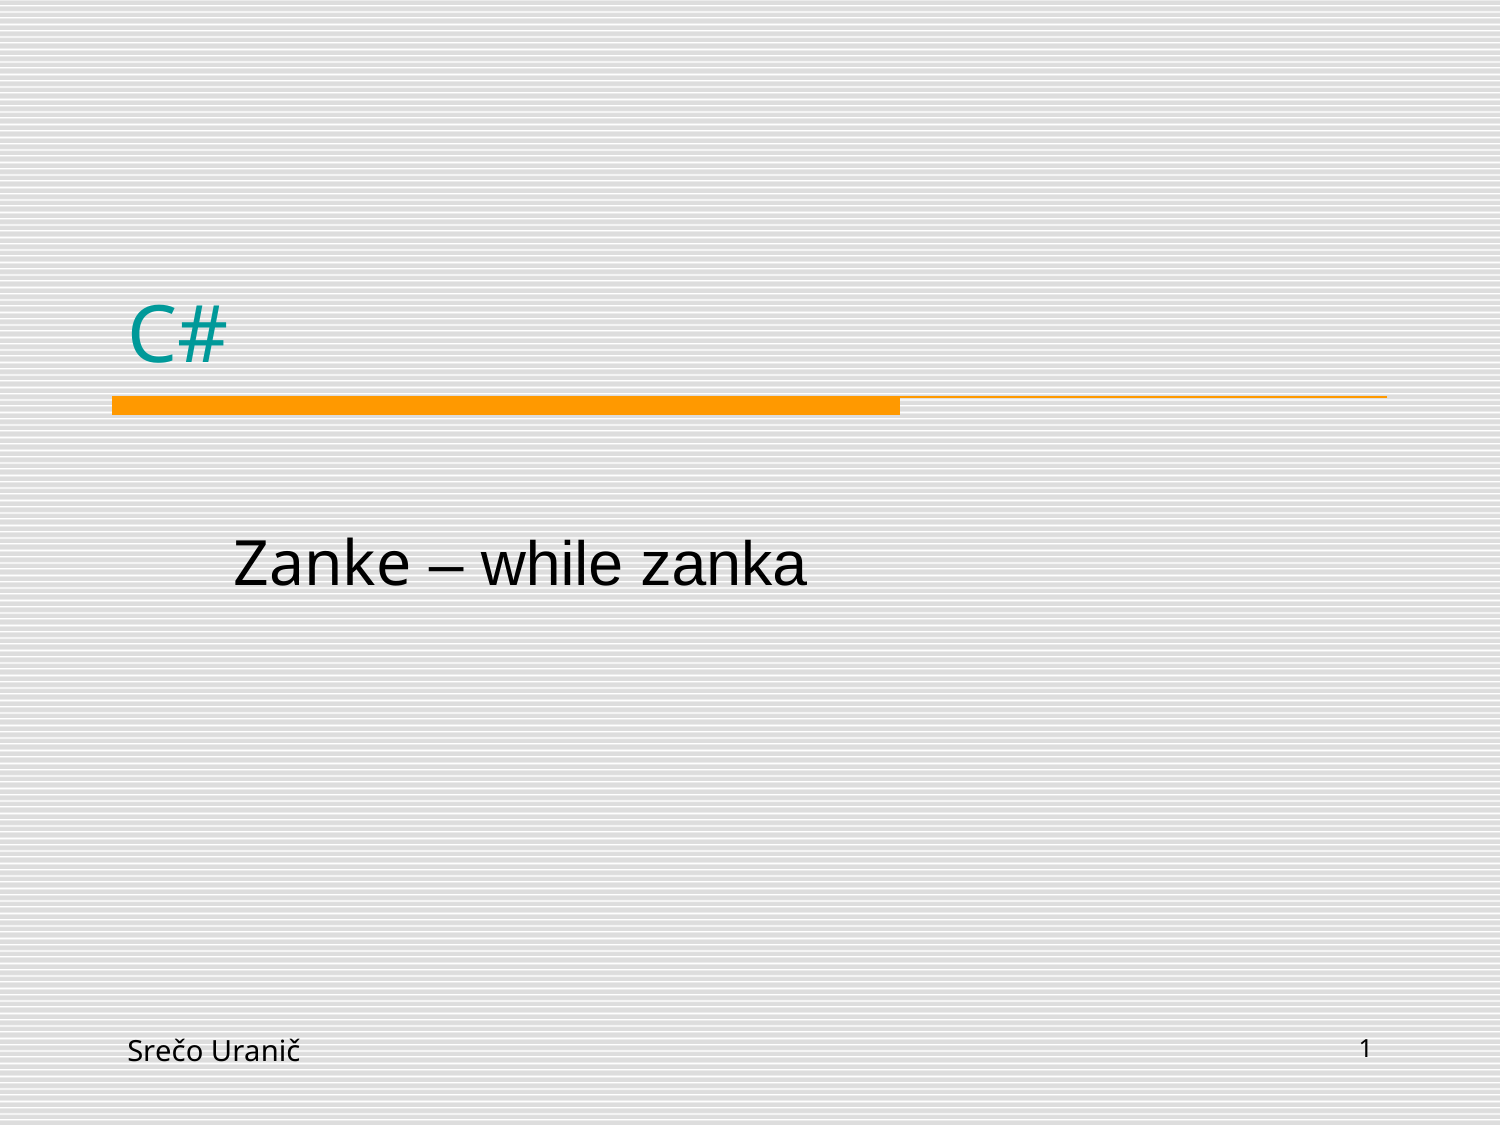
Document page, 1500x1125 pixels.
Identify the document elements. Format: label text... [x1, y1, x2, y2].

text_box <number> [1074, 1025, 1388, 1101]
text_box Srečo Uranič [112, 1025, 426, 1101]
text_box Zanke – while zanka [218, 515, 1369, 778]
picture [0, 0, 1500, 1125]
title C# [112, 160, 1388, 386]
